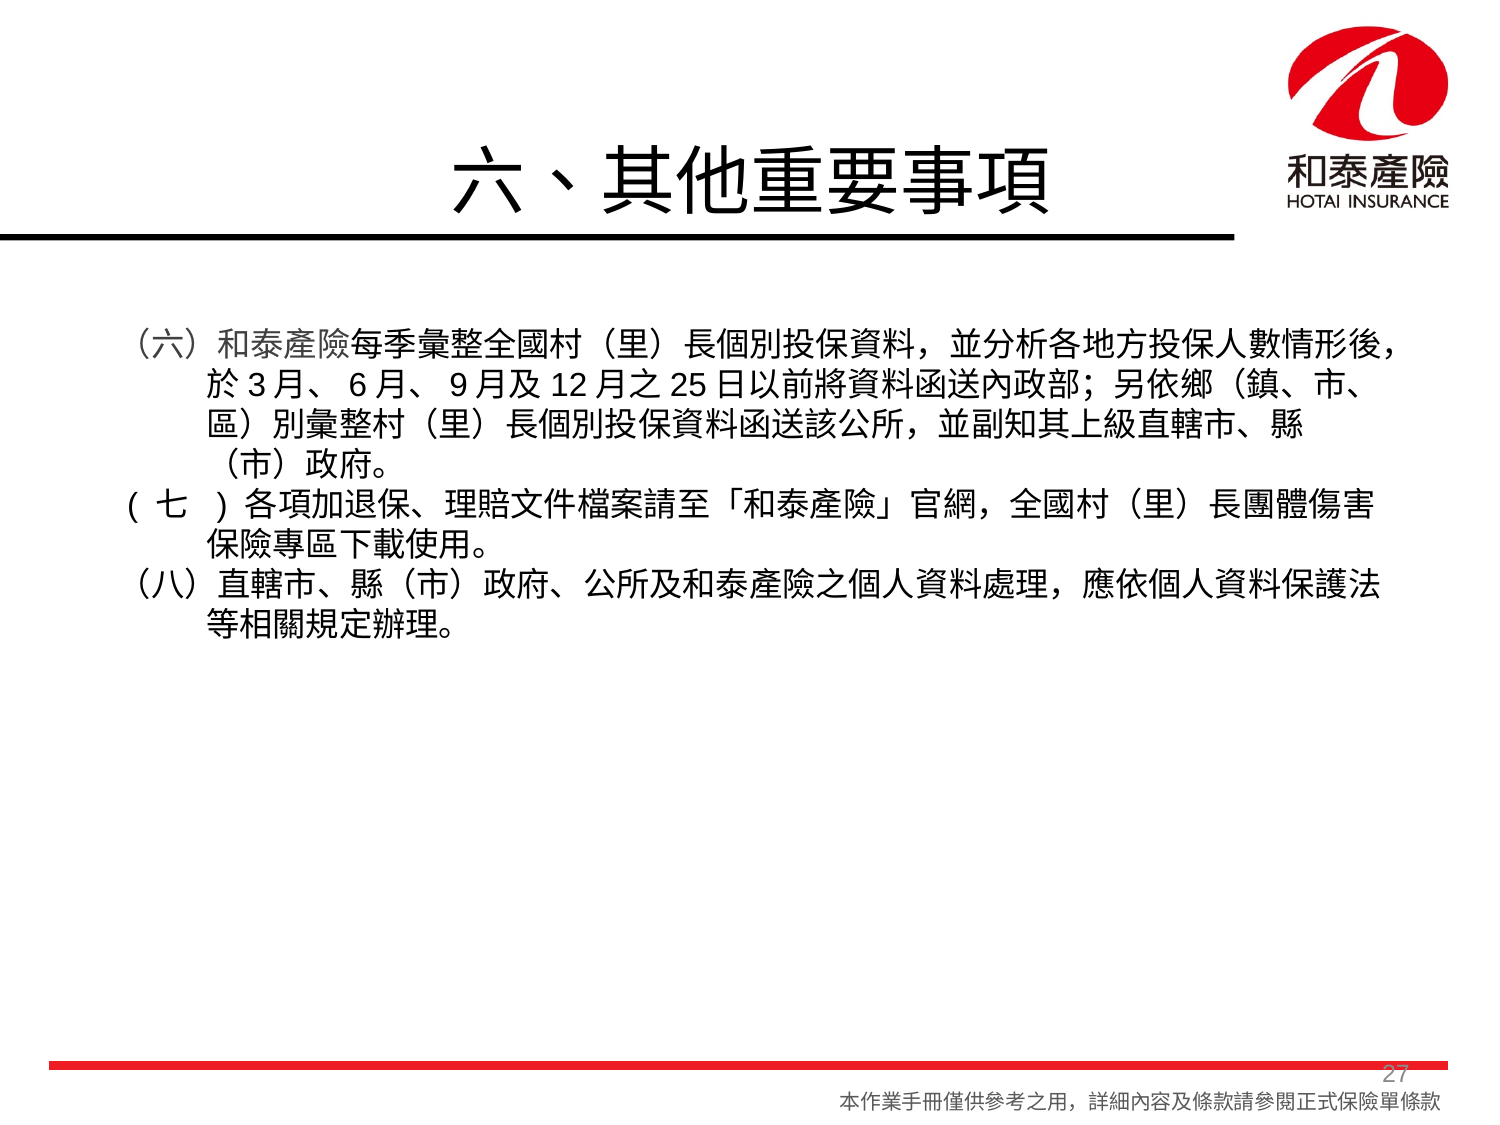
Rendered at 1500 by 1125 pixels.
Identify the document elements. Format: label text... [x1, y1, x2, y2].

picture [425, 1061, 1074, 1070]
text_box （六）和泰產險每季彙整全國村（里）長個別投保資料，並分析各地方投保人數情形後，於3月、6月、9月及12月之25日以前將資料函送內政部；另依鄉（鎮、市、區）別彙整村（里）長個別投保資料函送該公所，並副知其上級直轄市、縣（市）政府。 ( 七 ) 各項加退保、理賠文件檔案請至「和泰產險」官網，全國村（里）長團體傷害保險專區下載使用。 （八）直轄市、縣（市）政府、公所及和泰產險之個人資料處理，應依個人資料保護法等相關規定辦理。 [103, 276, 1397, 691]
text_box 本作業手冊僅供參考之用，詳細內容及條款請參閱正式保險單條款 [501, 1081, 1456, 1122]
slide_number <number> [1074, 1042, 1425, 1081]
picture [1256, 5, 1478, 227]
list 六、其他重要事項 [182, 120, 1318, 238]
picture [1425, 1061, 1448, 1070]
slide_number [75, 1042, 425, 1103]
picture [49, 1061, 75, 1070]
